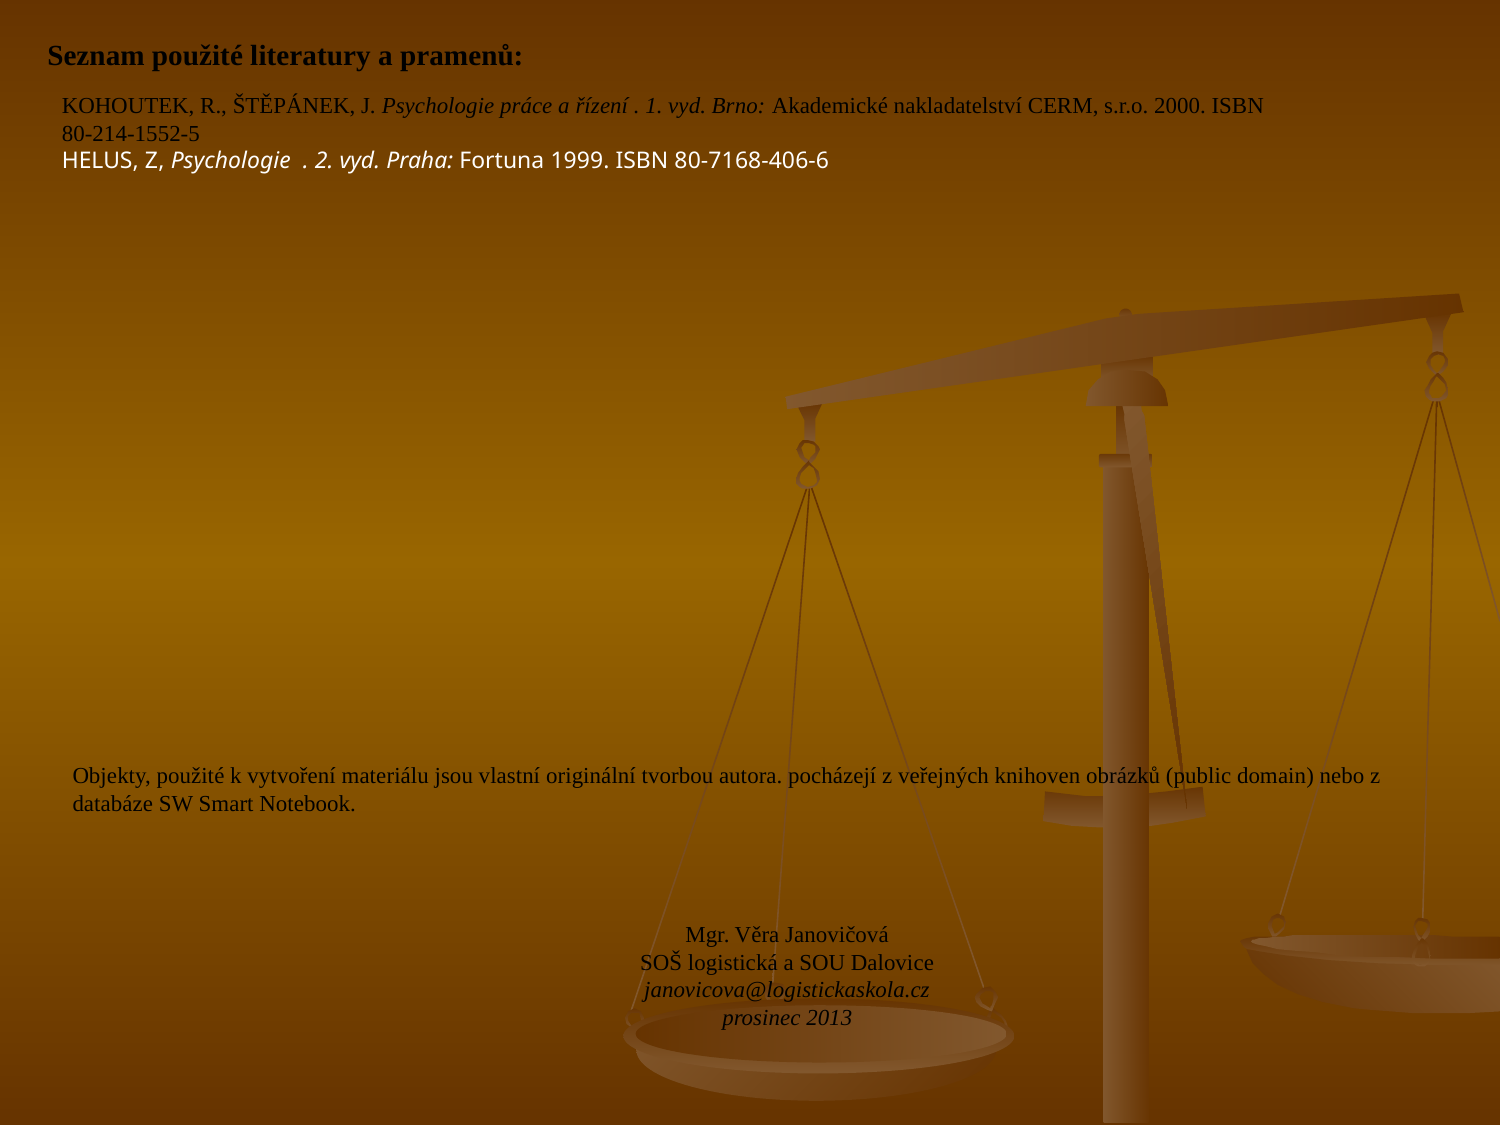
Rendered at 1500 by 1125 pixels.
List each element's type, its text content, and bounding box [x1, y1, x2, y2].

text_box KOHOUTEK, R., ŠTĚPÁNEK, J. Psychologie práce a řízení . 1. vyd. Brno: Akademické nakladatelství CERM, s.r.o. 2000. ISBN 80-214-1552-5 HELUS, Z, Psychologie . 2. vyd. Praha: Fortuna 1999. ISBN 80-7168-406-6 [48, 84, 1310, 237]
text_box Seznam použité literatury a pramenů: [33, 29, 762, 79]
text_box Mgr. Věra Janovičová SOŠ logistická a SOU Dalovice janovicova@logistickaskola.cz prosinec 2013 [494, 913, 1080, 1039]
text_box Objekty, použité k vytvoření materiálu jsou vlastní originální tvorbou autora. pocházejí z veřejných knihoven obrázků (public domain) nebo z databáze SW Smart Notebook. [58, 753, 1442, 823]
